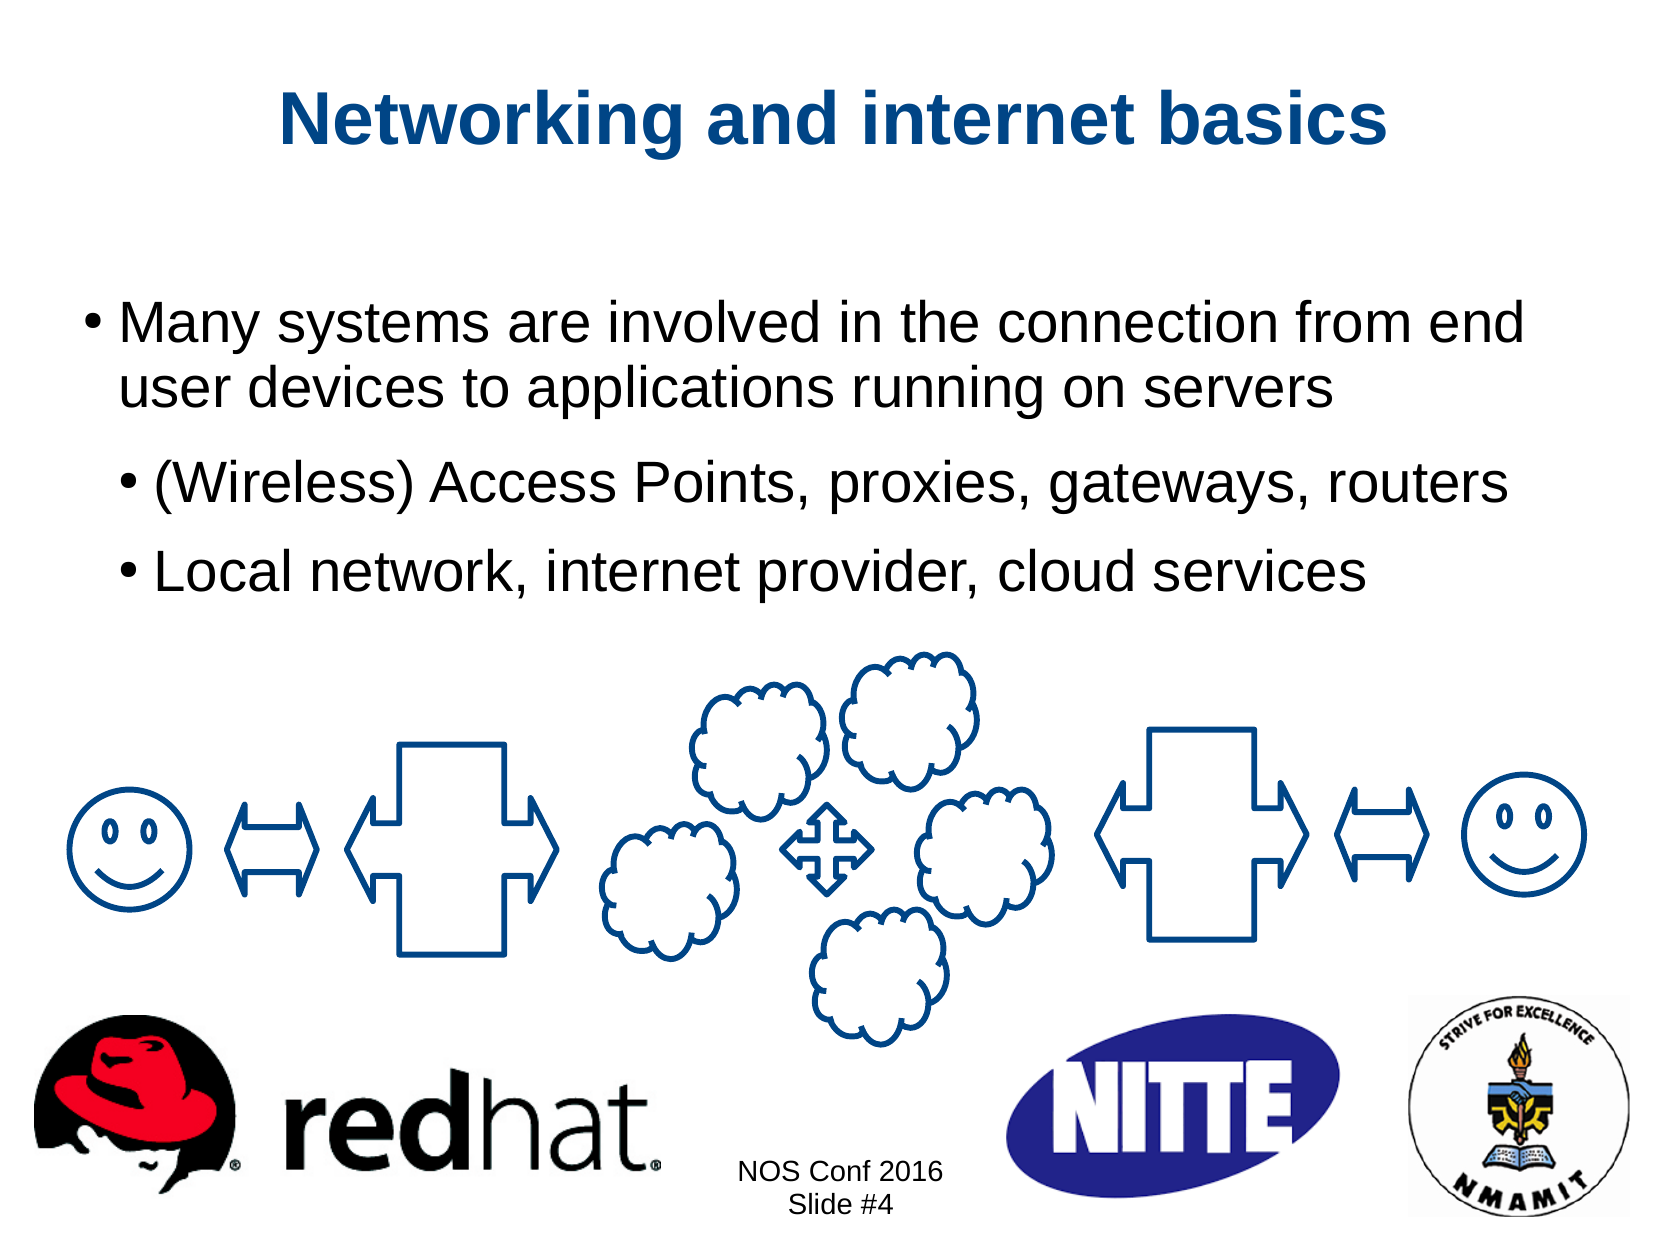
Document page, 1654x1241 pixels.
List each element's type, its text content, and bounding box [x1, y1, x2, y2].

list Many systems are involved in the connection from end user devices to applications running on servers (Wireless) Access Points, proxies, gateways, routers Local network, internet provider, cloud services [82, 793, 186, 906]
list Many systems are involved in the connection from end user devices to applications running on servers (Wireless) Access Points, proxies, gateways, routers Local network, internet provider, cloud services [82, 290, 1571, 1010]
list Many systems are involved in the connection from end user devices to applications running on servers (Wireless) Access Points, proxies, gateways, routers Local network, internet provider, cloud services [1468, 778, 1571, 891]
list Many systems are involved in the connection from end user devices to applications running on servers (Wireless) Access Points, proxies, gateways, routers Local network, internet provider, cloud services [815, 913, 943, 1010]
picture [1408, 995, 1630, 1217]
title Networking and internet basics [90, 15, 1579, 223]
picture [982, 1010, 1355, 1217]
picture [34, 1015, 661, 1217]
